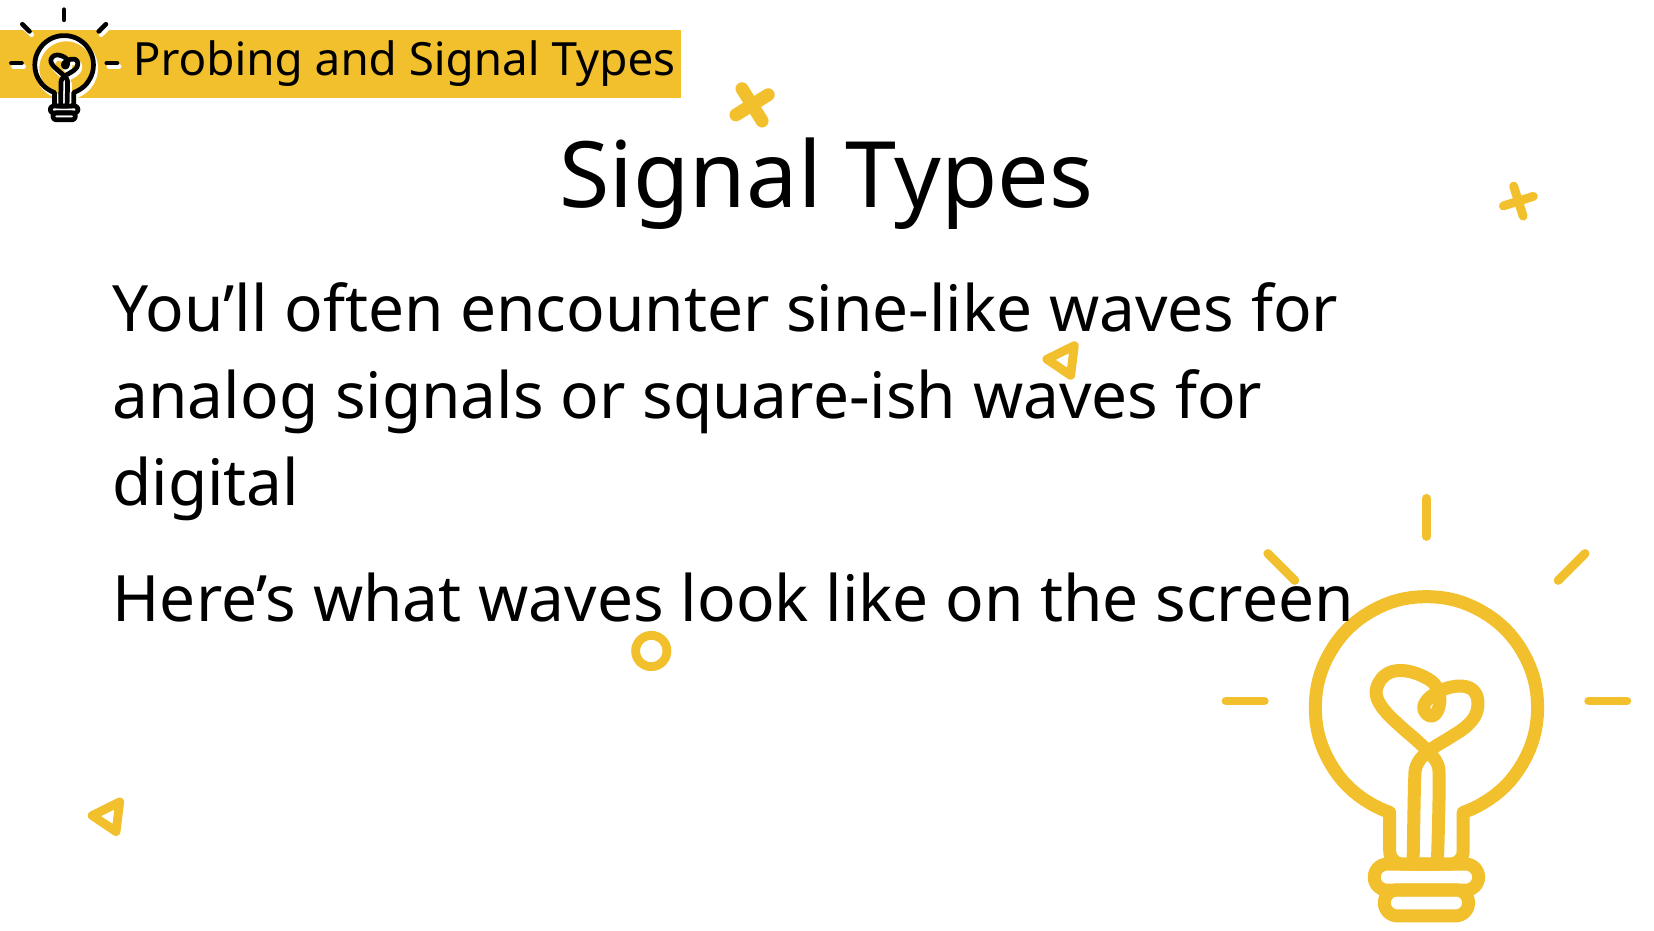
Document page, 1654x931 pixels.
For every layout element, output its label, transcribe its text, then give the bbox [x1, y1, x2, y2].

title Signal Types [82, 94, 1571, 250]
subtitle Probing and Signal Types [132, 17, 677, 97]
list You’ll often encounter sine-like waves for analog signals or square-ish waves for digital Here’s what waves look like on the screen [112, 262, 1388, 713]
